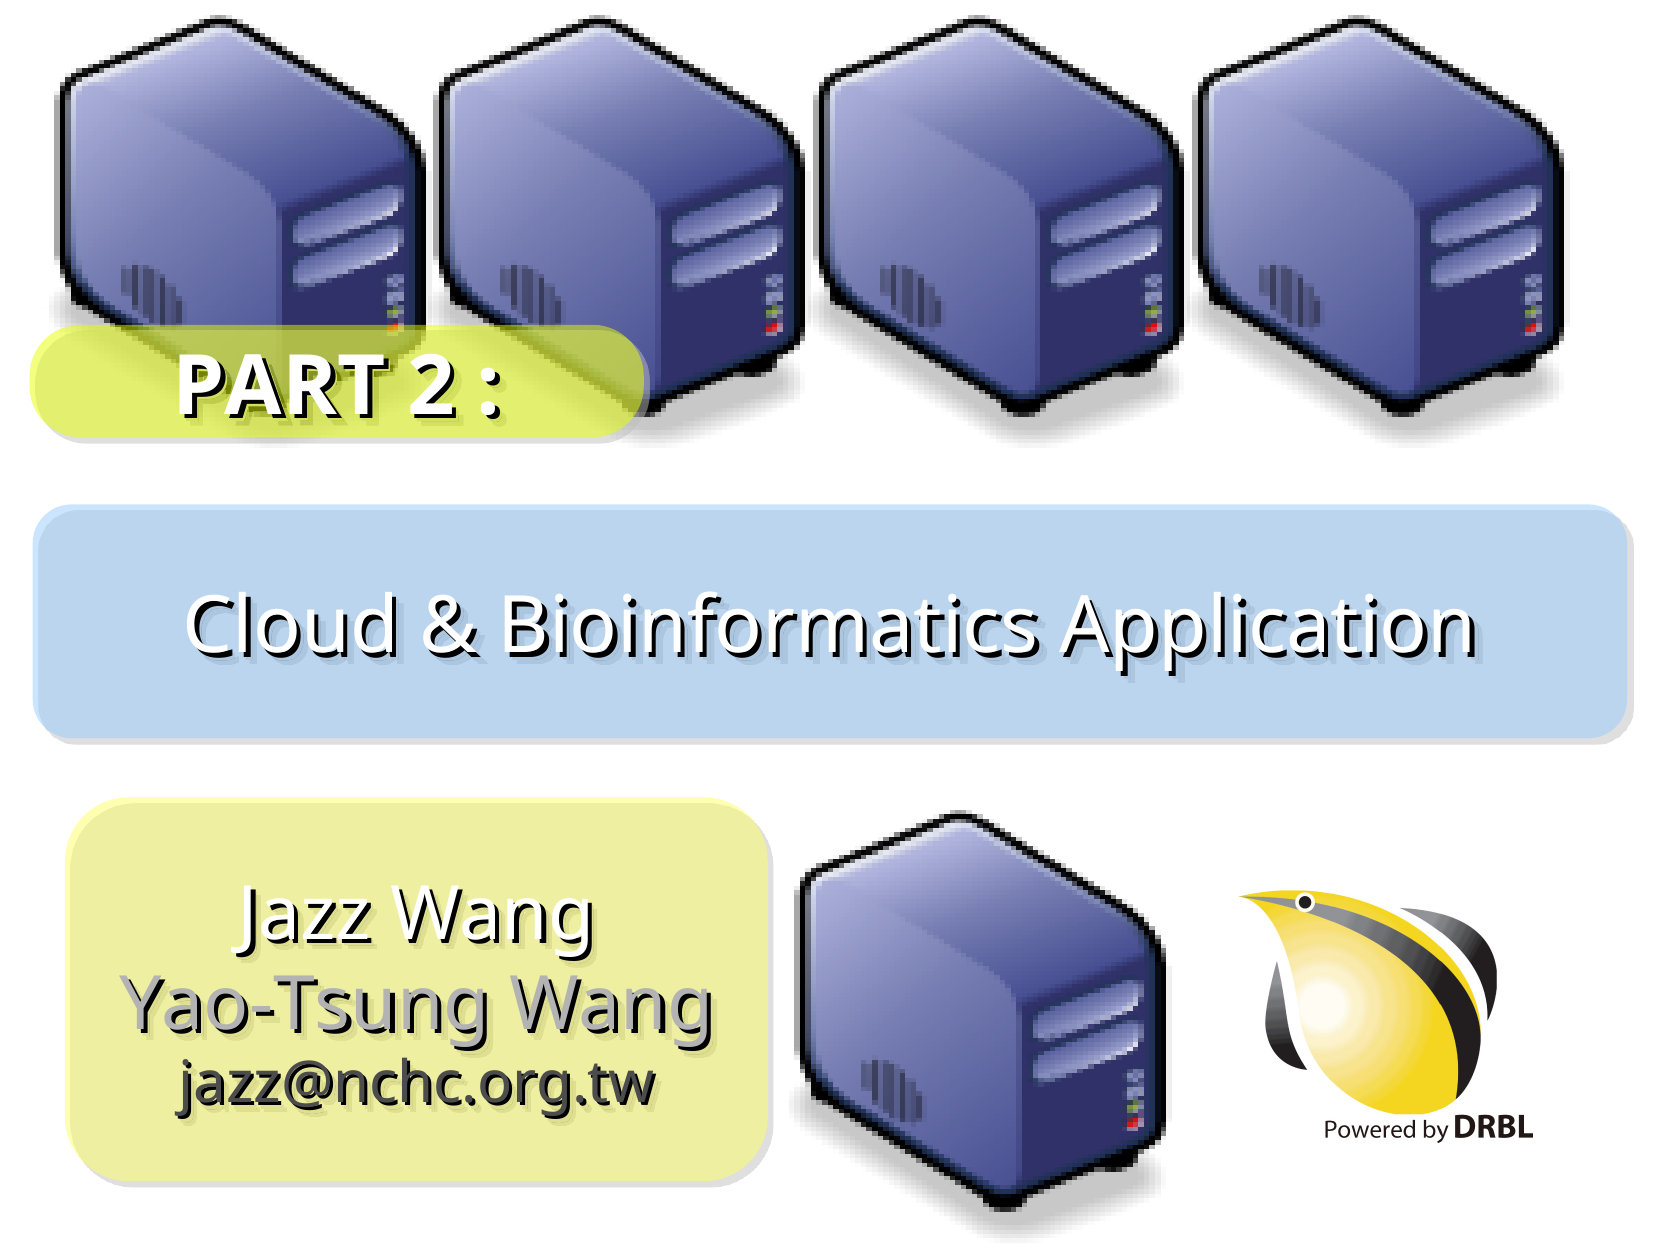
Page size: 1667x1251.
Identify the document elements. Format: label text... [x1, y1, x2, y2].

picture [767, 797, 1211, 1251]
picture [1224, 874, 1548, 1152]
text_box Cloud & Bioinformatics Application [32, 504, 1628, 739]
picture [27, 2, 1609, 502]
text_box Jazz Wang Yao-Tsung Wang jazz@nchc.org.tw [64, 797, 768, 1182]
text_box PART 2 : [29, 324, 644, 438]
